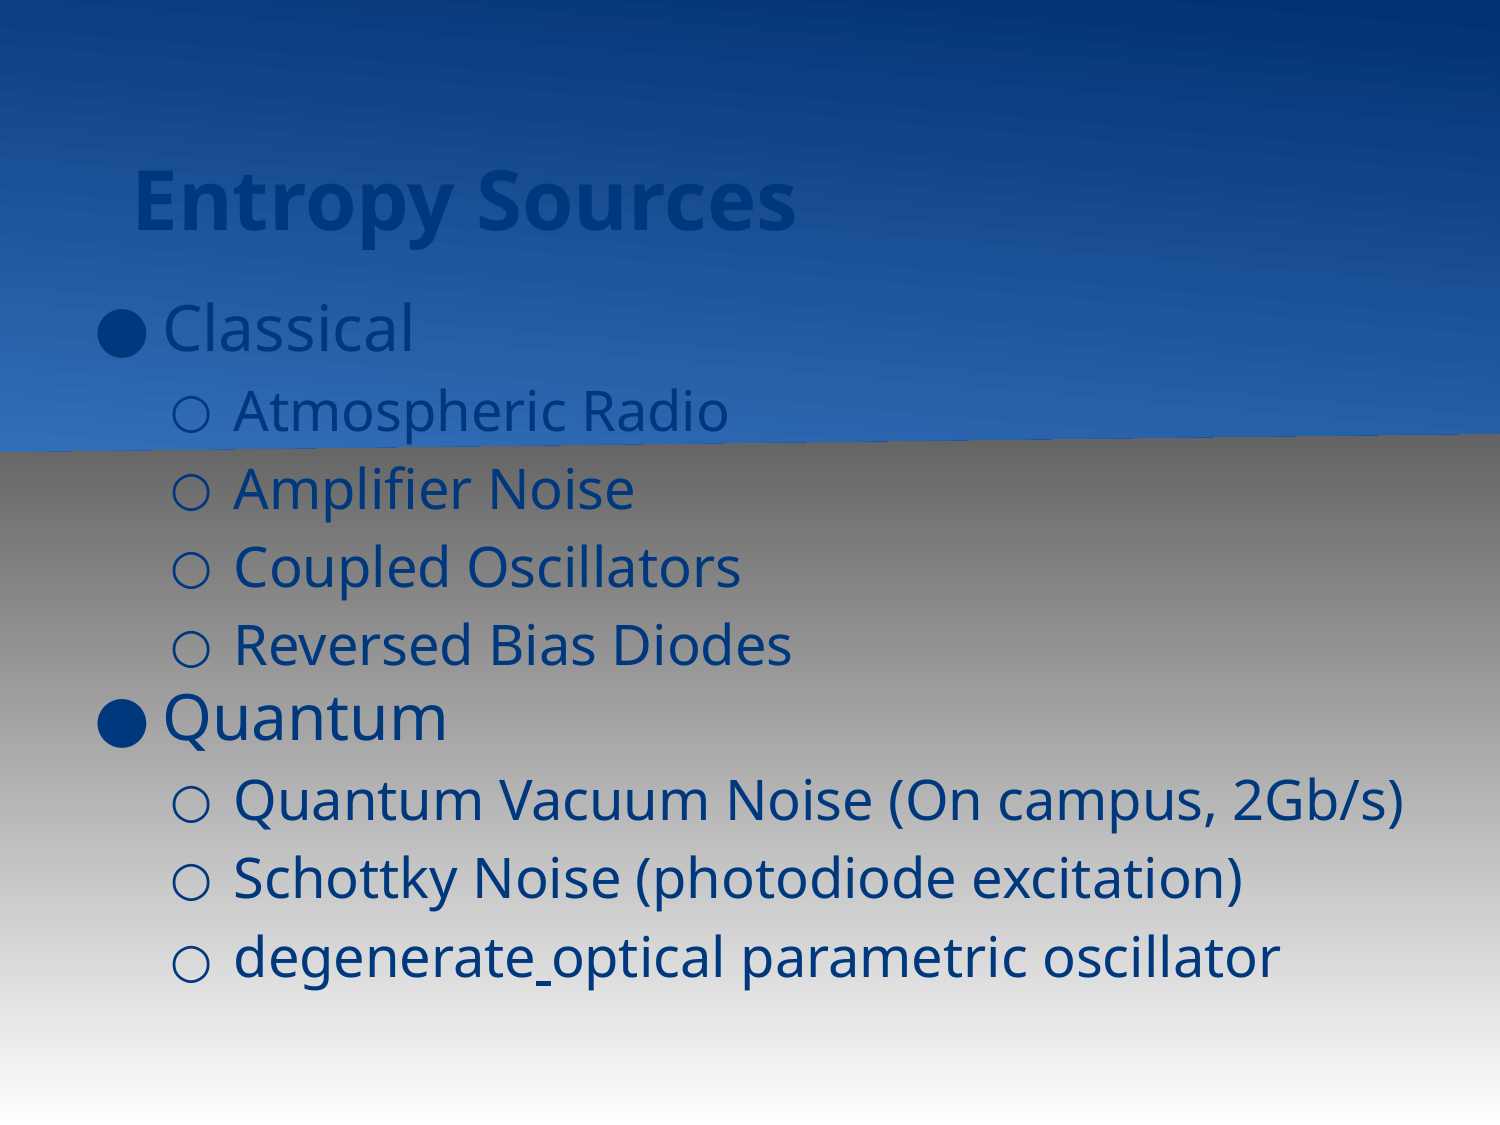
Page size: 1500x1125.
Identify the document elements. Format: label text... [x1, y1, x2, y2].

list Classical Atmospheric Radio Amplifier Noise Coupled Oscillators Reversed Bias Diodes Quantum Quantum Vacuum Noise (On campus, 2Gb/s) Schottky Noise (photodiode excitation) degenerate optical parametric oscillator [75, 272, 1425, 1067]
title Entropy Sources [75, 45, 1425, 263]
